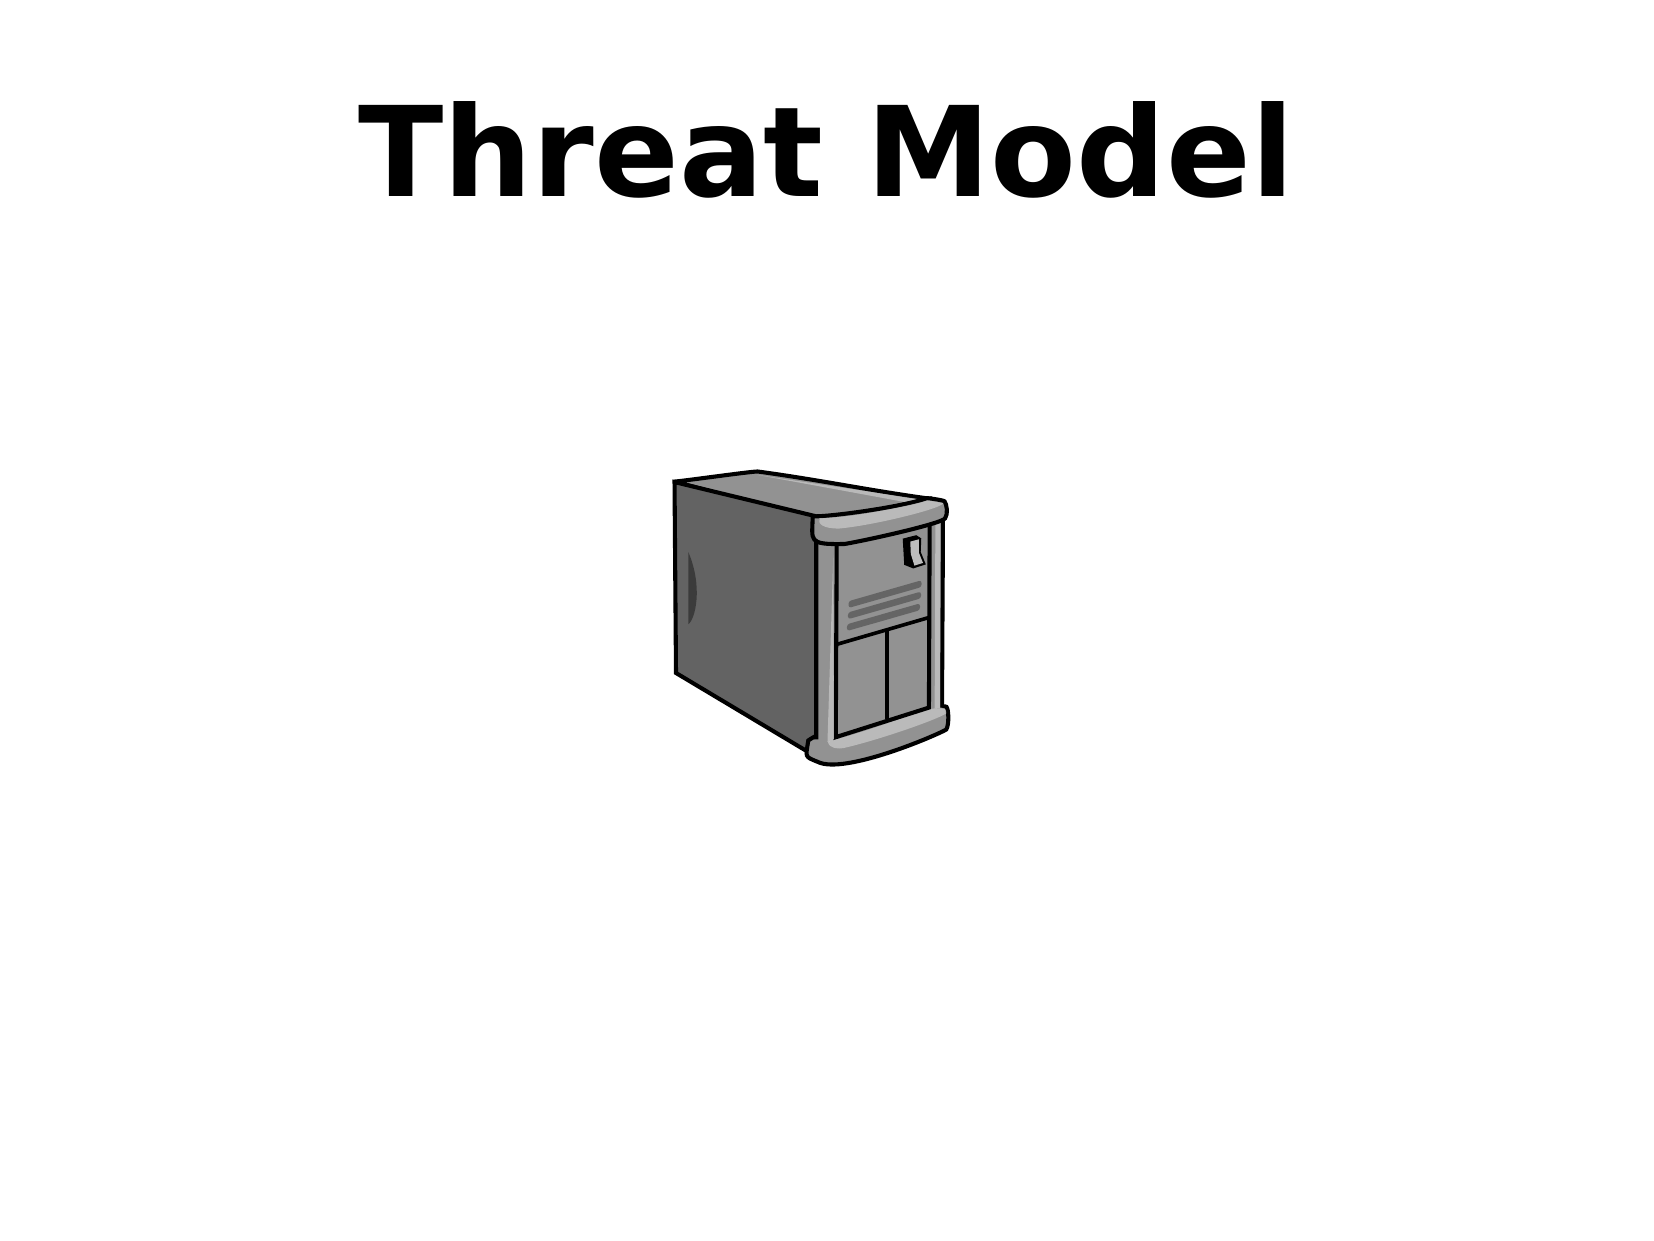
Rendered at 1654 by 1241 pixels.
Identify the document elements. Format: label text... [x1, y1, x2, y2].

picture [646, 365, 1007, 875]
title Threat Model [82, 49, 1571, 257]
